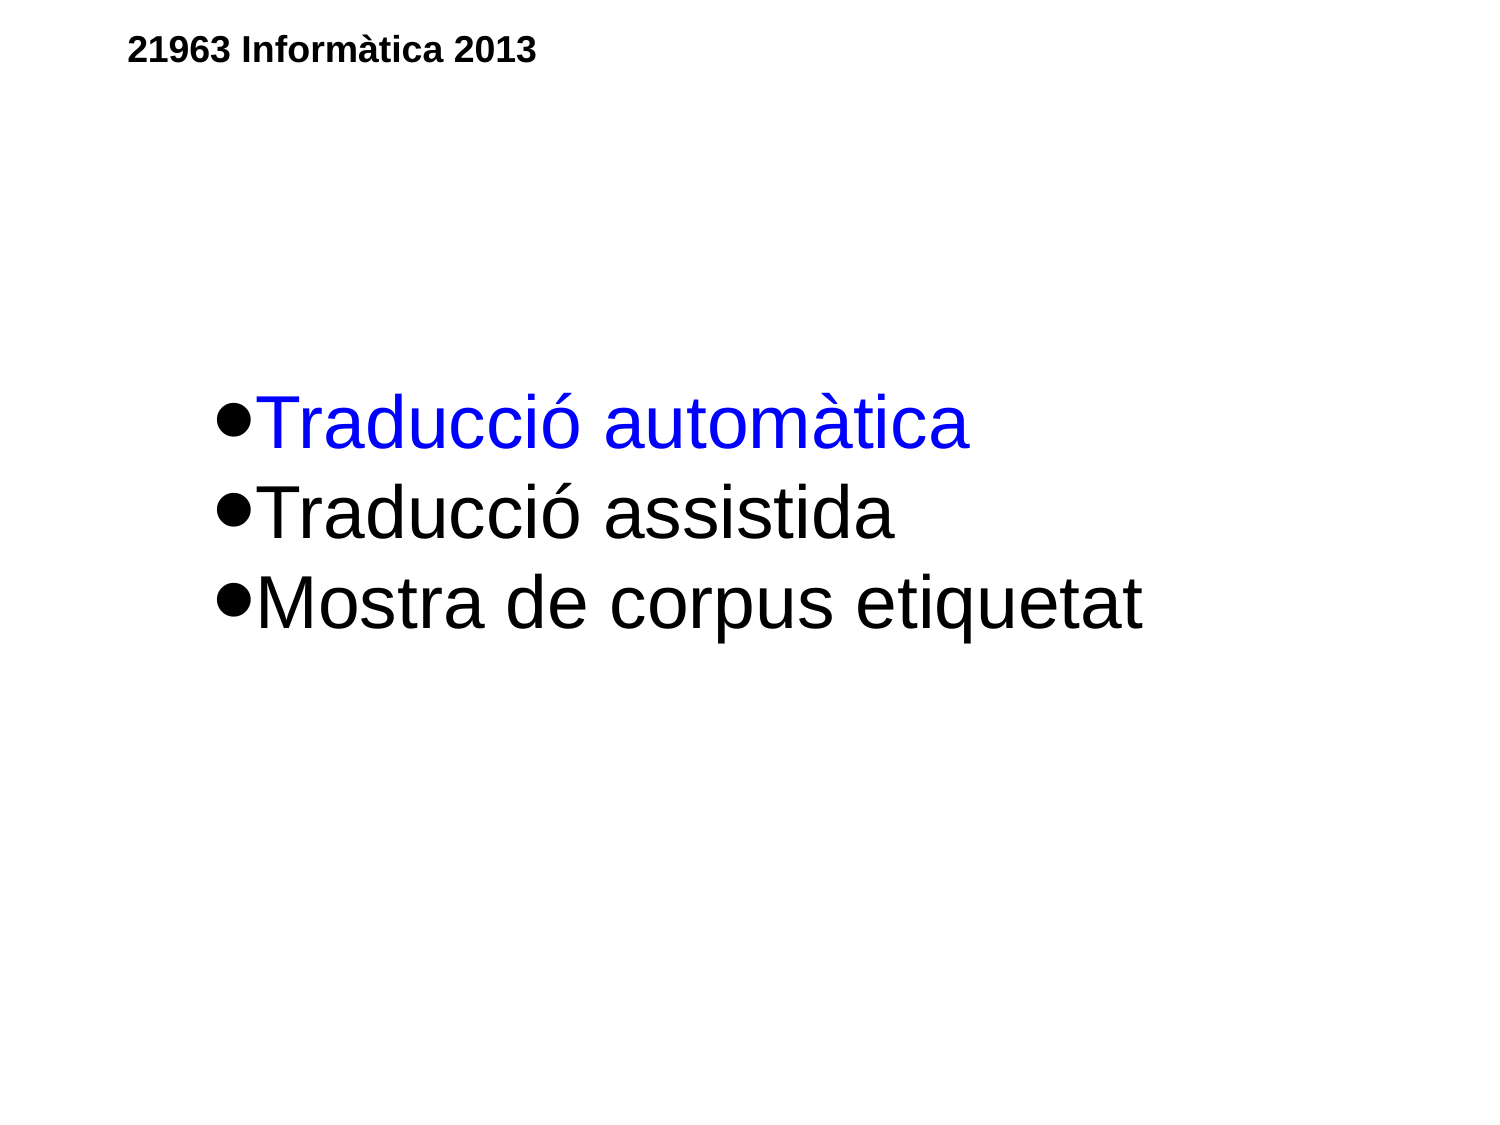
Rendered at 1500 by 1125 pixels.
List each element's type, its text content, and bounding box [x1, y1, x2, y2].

text_box 21963 Informàtica 2013 [112, 20, 1388, 85]
text_box Traducció automàtica Traducció assistida Mostra de corpus etiquetat [197, 358, 1331, 672]
